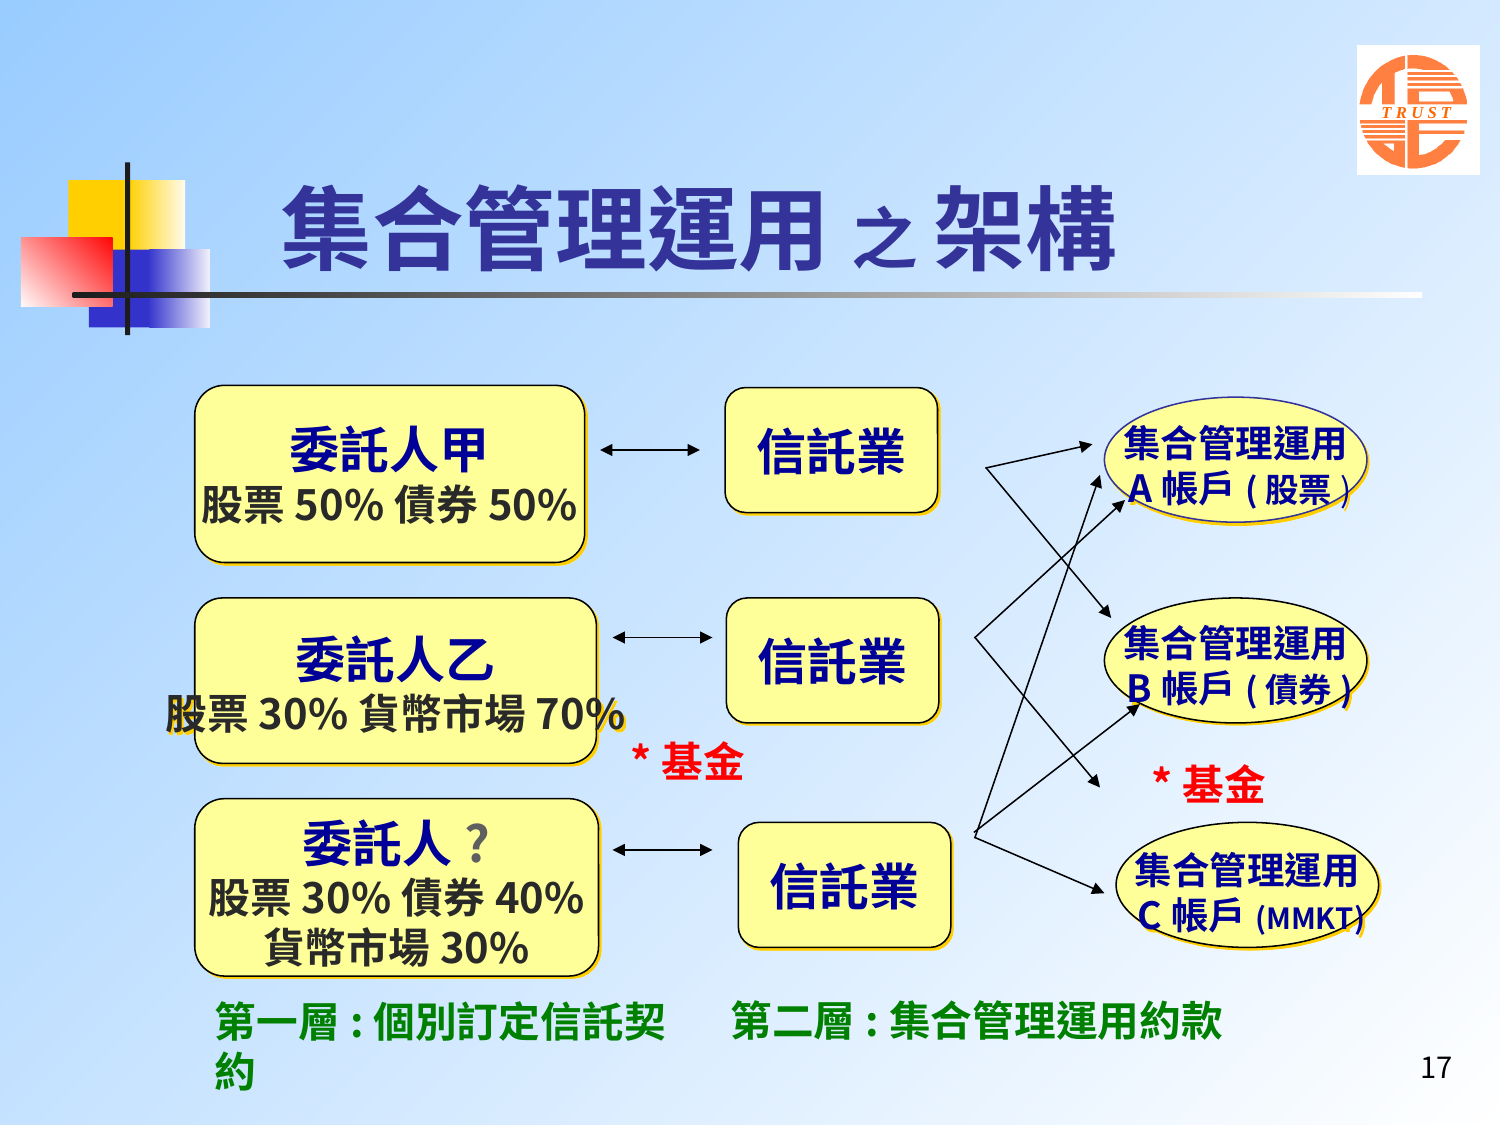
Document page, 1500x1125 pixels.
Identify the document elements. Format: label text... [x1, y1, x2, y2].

chart [1357, 45, 1480, 175]
text_box 第二層:集合管理運用約款 [715, 1002, 1239, 1054]
title 集合管理運用 之 架構 [265, 101, 1500, 290]
list [171, 326, 1447, 1002]
text_box T R U S T [1362, 96, 1470, 127]
text_box 第一層:個別訂定信託契約 [200, 1002, 713, 1104]
